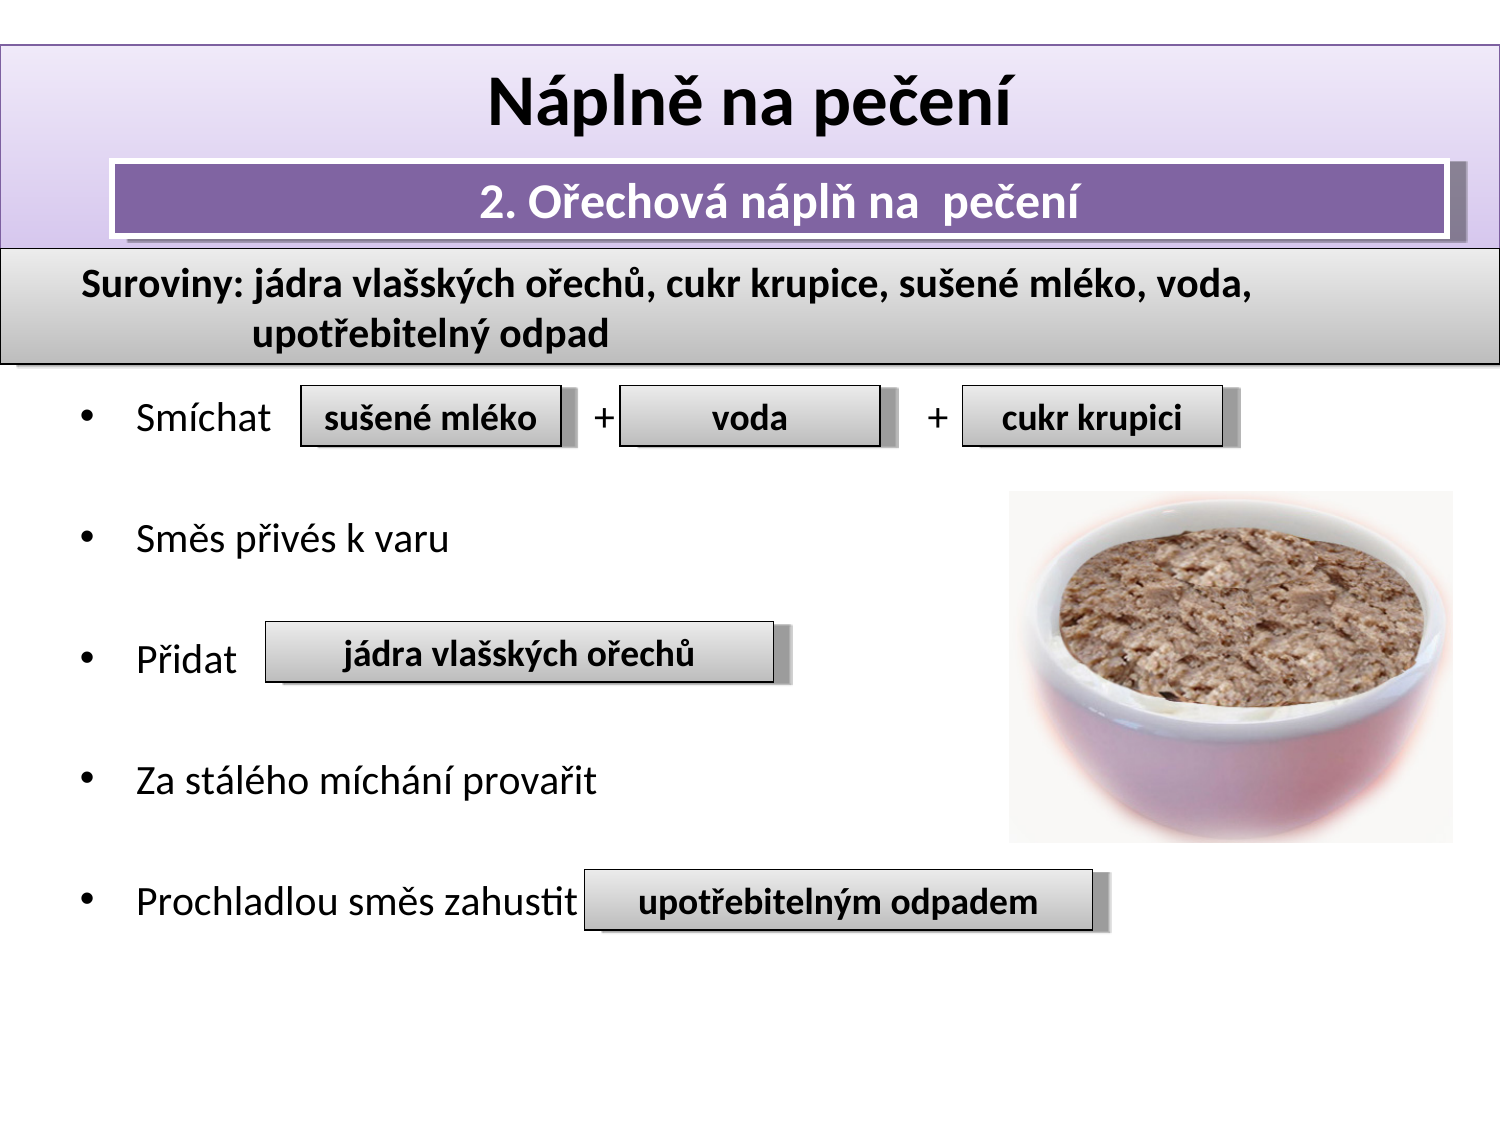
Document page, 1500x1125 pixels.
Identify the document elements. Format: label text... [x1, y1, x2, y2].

text_box upotřebitelným odpadem [584, 869, 1093, 930]
text_box sušené mléko [301, 385, 561, 446]
text_box jádra vlašských ořechů [265, 621, 774, 683]
text_box 2. Ořechová náplň na pečení [112, 160, 1447, 237]
text_box cukr krupici [962, 385, 1223, 446]
text_box voda [620, 385, 880, 446]
text_box Náplně na pečení [0, 45, 1500, 248]
picture [1009, 491, 1453, 843]
list Smíchat + + Směs přivés k varu Přidat Za stálého míchání provařit Prochladlou směs zahustit [64, 382, 1415, 1125]
text_box Suroviny: jádra vlašských ořechů, cukr krupice, sušené mléko, voda, upotřebitelný odpad [0, 248, 1500, 365]
